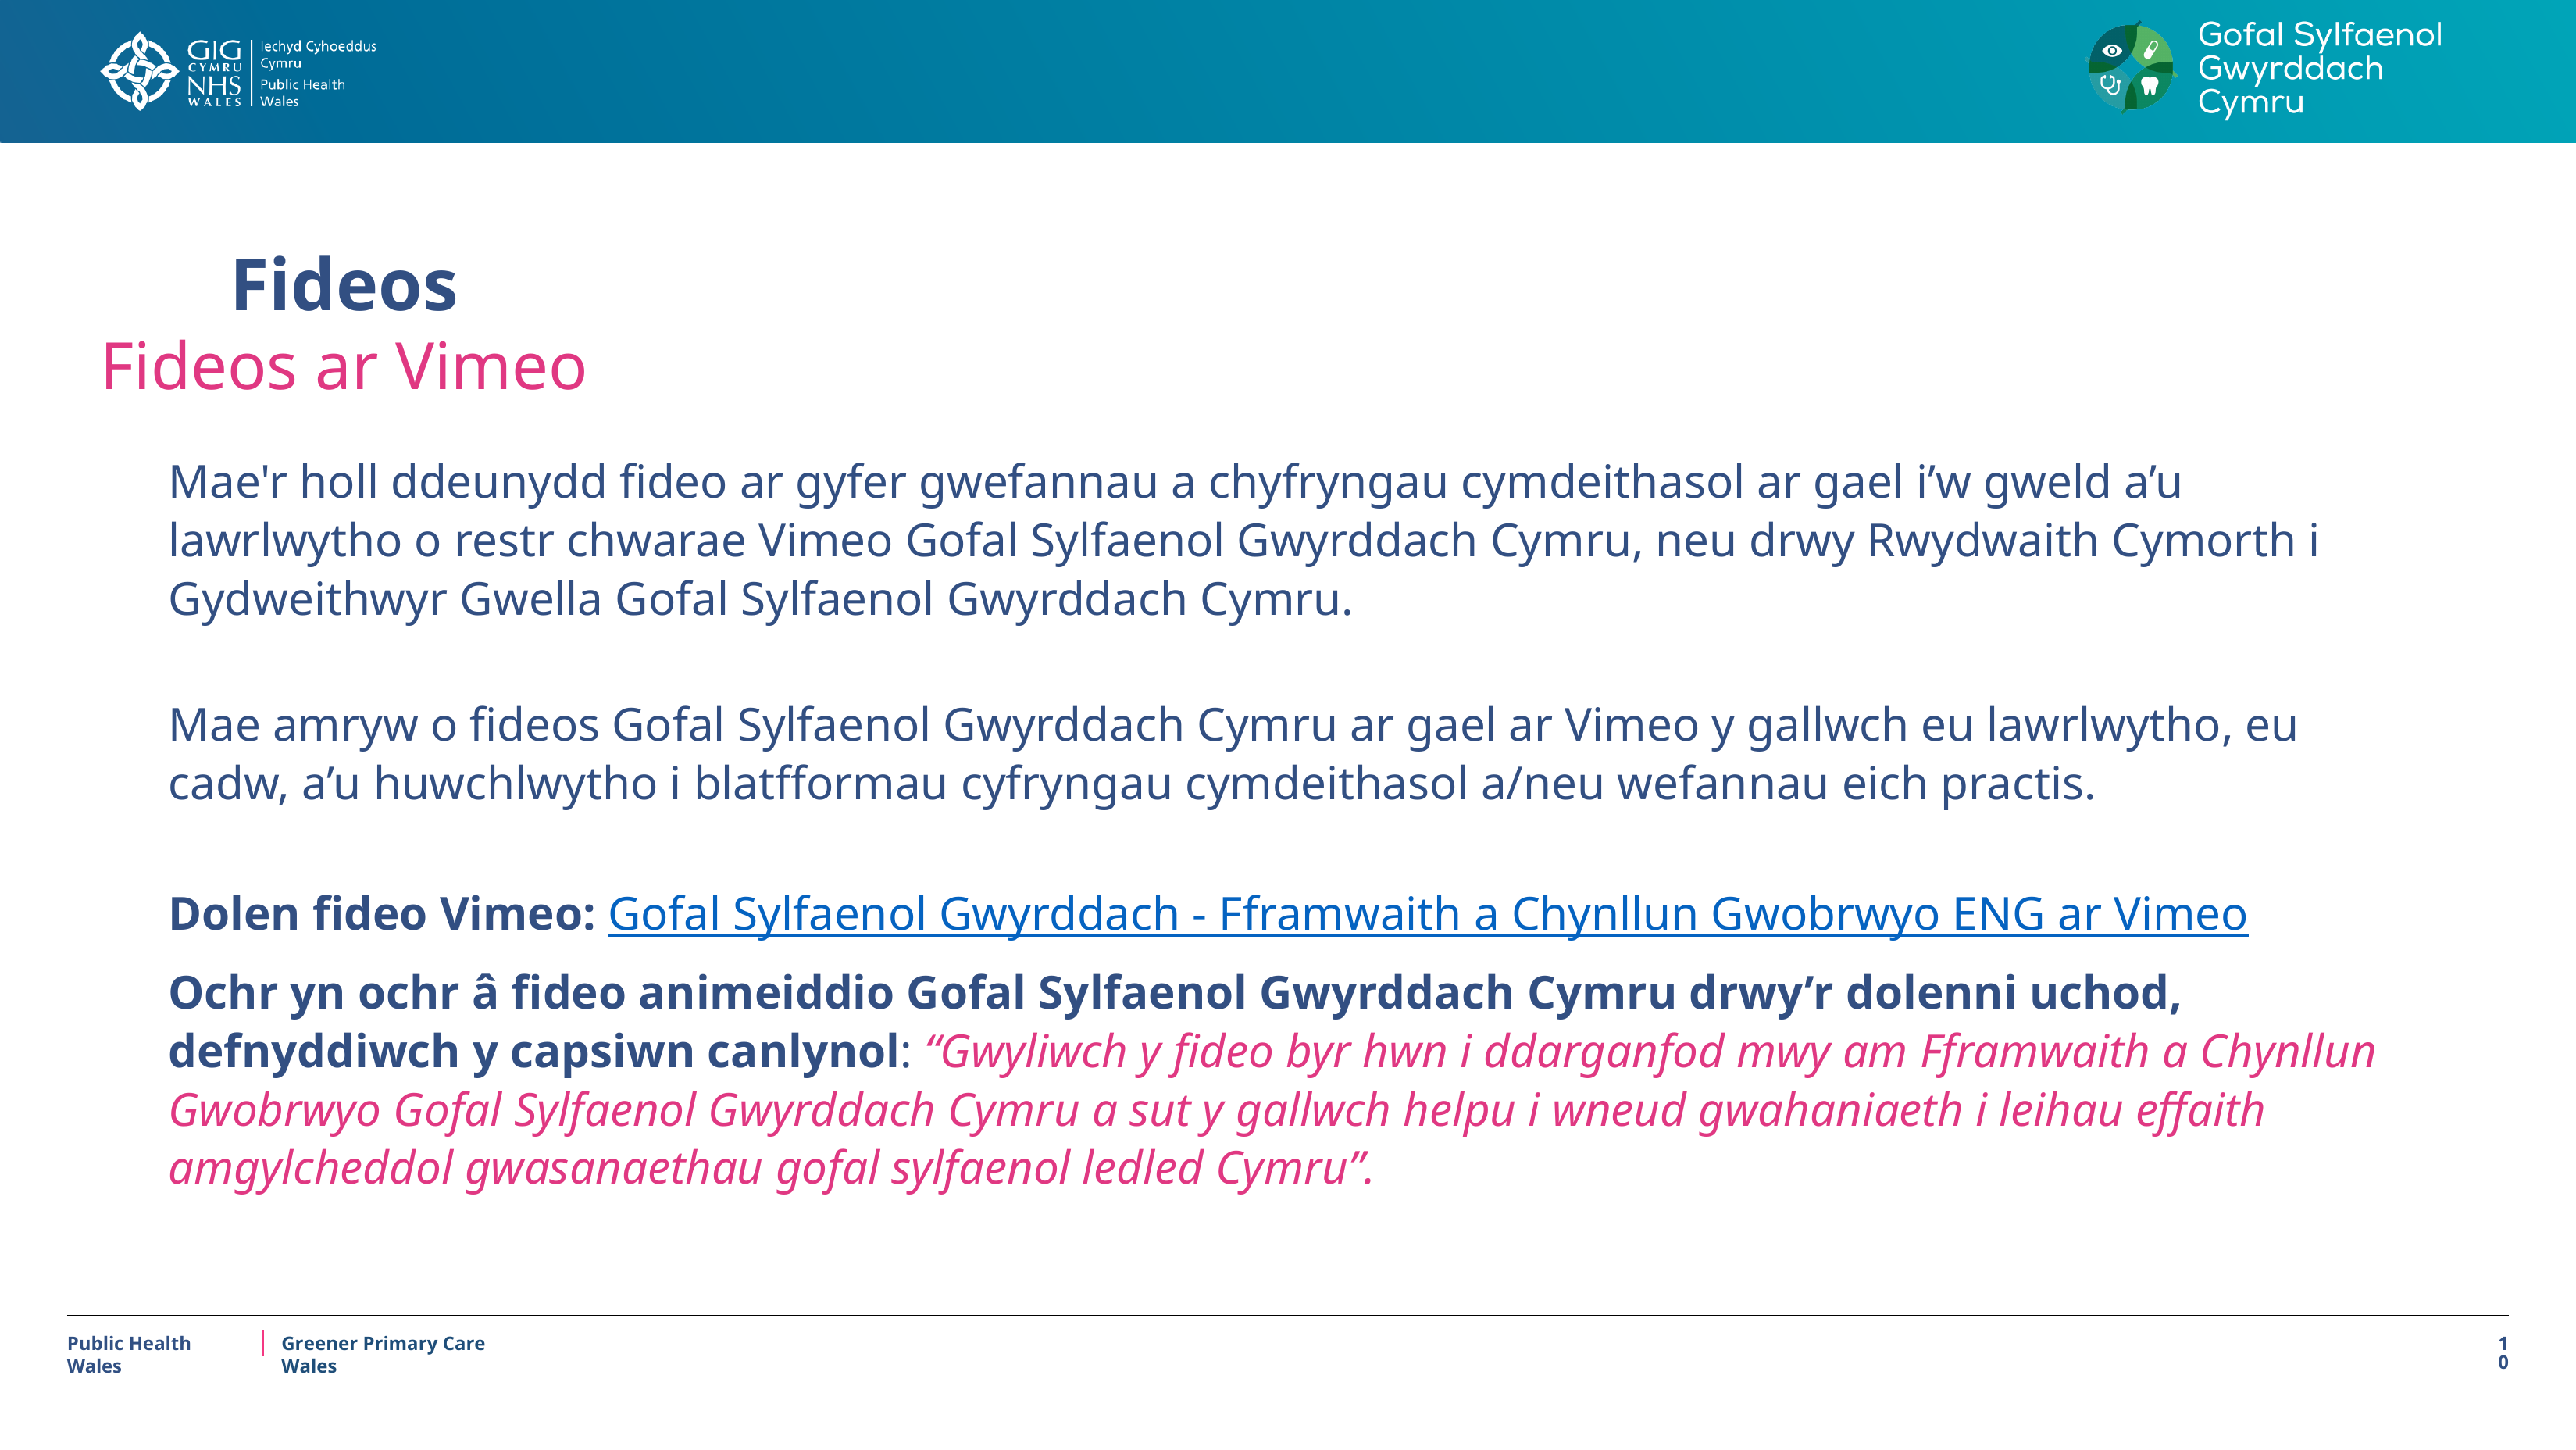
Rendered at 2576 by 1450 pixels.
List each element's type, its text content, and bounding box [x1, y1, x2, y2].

title Fideos Fideos ar Vimeo [98, 237, 2196, 920]
picture [2031, 0, 2494, 168]
text_box Public Health Wales [65, 1331, 248, 1356]
text_box Greener Primary Care Wales [280, 1331, 543, 1355]
text_box [2493, 1331, 2516, 1356]
text_box Mae'r holl ddeunydd fideo ar gyfer gwefannau a chyfryngau cymdeithasol ar gael i’w gweld a’u lawrlwytho o restr chwarae Vimeo Gofal Sylfaenol Gwyrddach Cymru, neu drwy Rwydwaith Cymorth i Gydweithwyr Gwella Gofal Sylfaenol Gwyrddach Cymru. Mae amryw o fideos Gofal Sylfaenol Gwyrddach Cymru ar gael ar Vimeo y gallwch eu lawrlwytho, eu cadw, a’u huwchlwytho i blatfformau cyfryngau cymdeithasol a/neu wefannau eich practis. Dolen fideo Vimeo: Gofal Sylfaenol Gwyrddach - Fframwaith a Chynllun Gwobrwyo ENG ar Vimeo Ochr yn ochr â fideo animeiddio Gofal Sylfaenol Gwyrddach Cymru drwy’r dolenni uchod, defnyddiwch y capsiwn canlynol: “Gwyliwch y fideo byr hwn i ddarganfod mwy am Fframwaith a Chynllun Gwobrwyo Gofal Sylfaenol Gwyrddach Cymru a sut y gallwch helpu i wneud gwahaniaeth i leihau effaith amgylcheddol gwasanaethau gofal sylfaenol ledled Cymru”. [168, 447, 2408, 1329]
